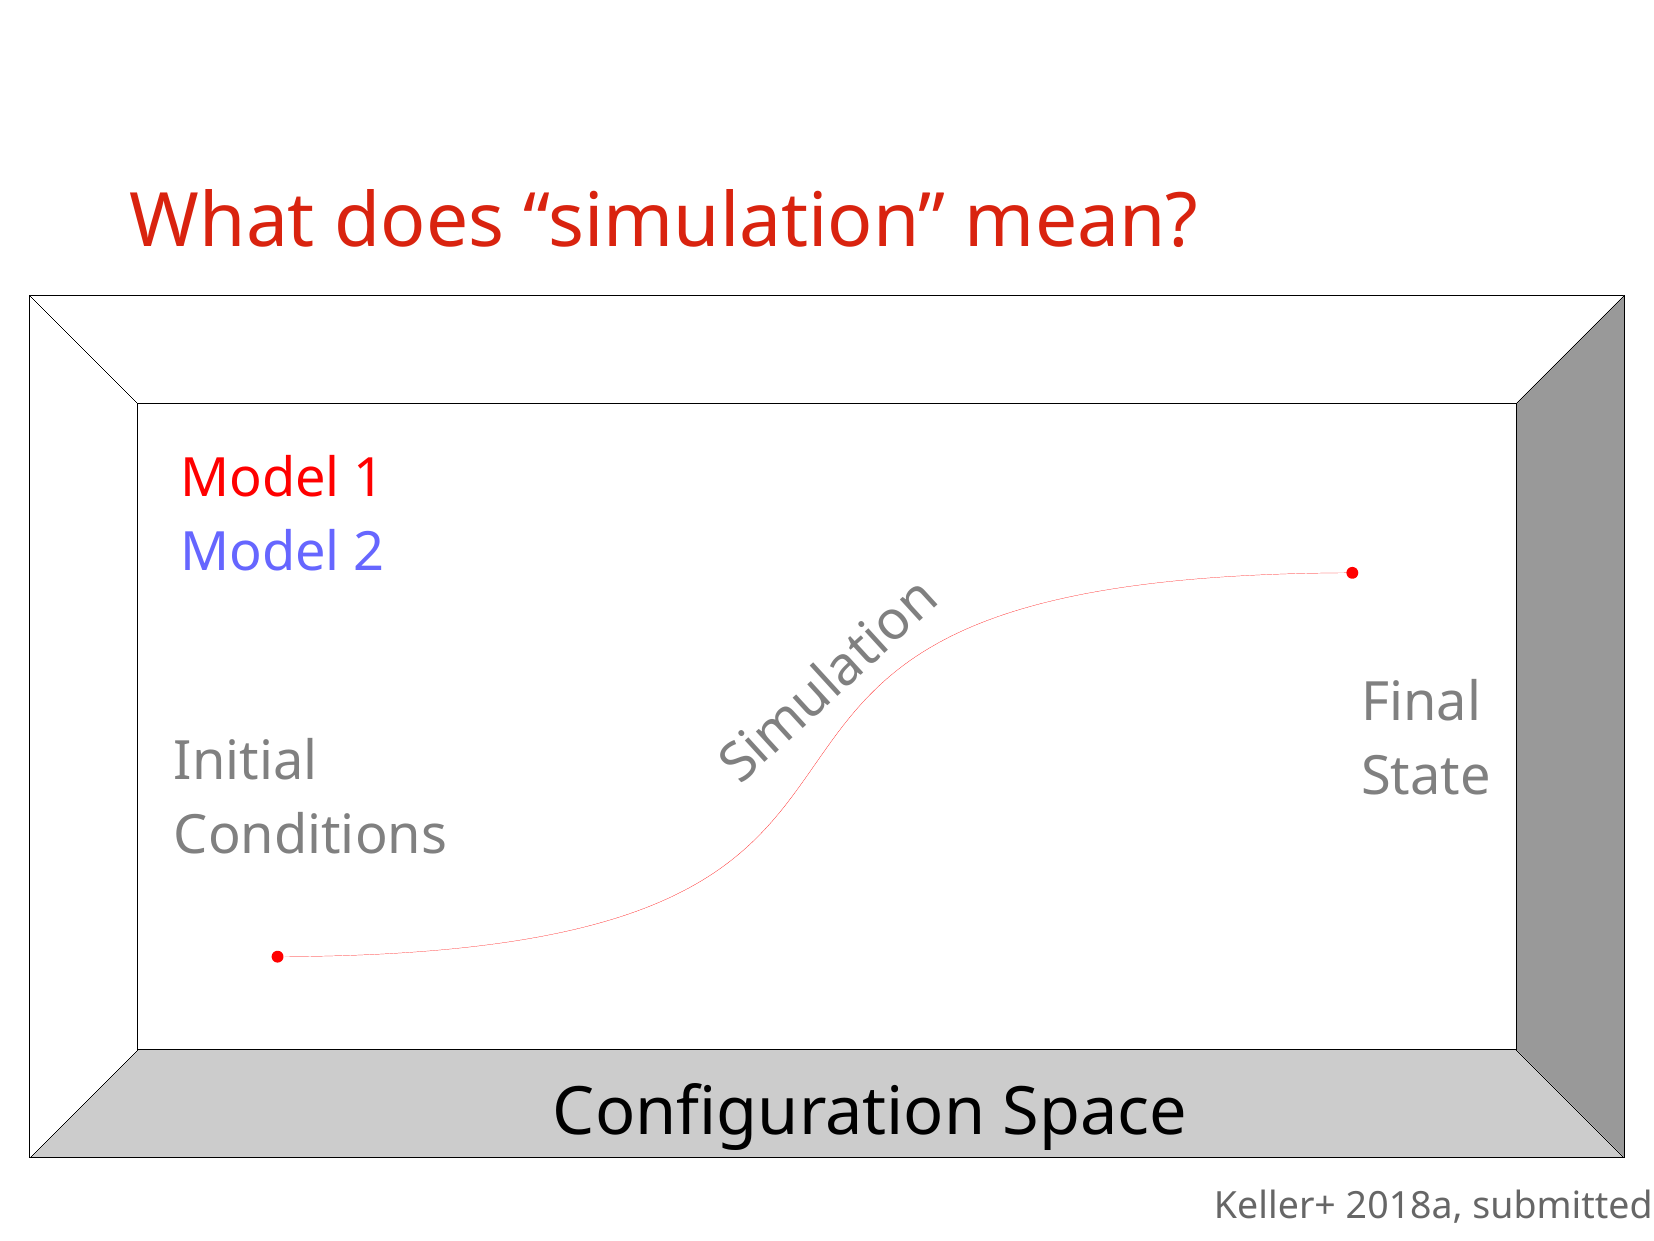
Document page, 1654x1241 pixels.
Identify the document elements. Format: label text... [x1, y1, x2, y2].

text_box Simulation [685, 550, 952, 804]
text_box Initial Conditions [159, 714, 454, 851]
title What does “simulation” mean? [129, 153, 1518, 281]
text_box Configuration Space [538, 1056, 1182, 1146]
text_box Model 1 Model 2 [165, 430, 460, 567]
text_box Final State [1346, 654, 1507, 792]
text_box [31, 295, 1625, 1158]
text_box Keller+ 2018a, submitted [1199, 1171, 1654, 1229]
